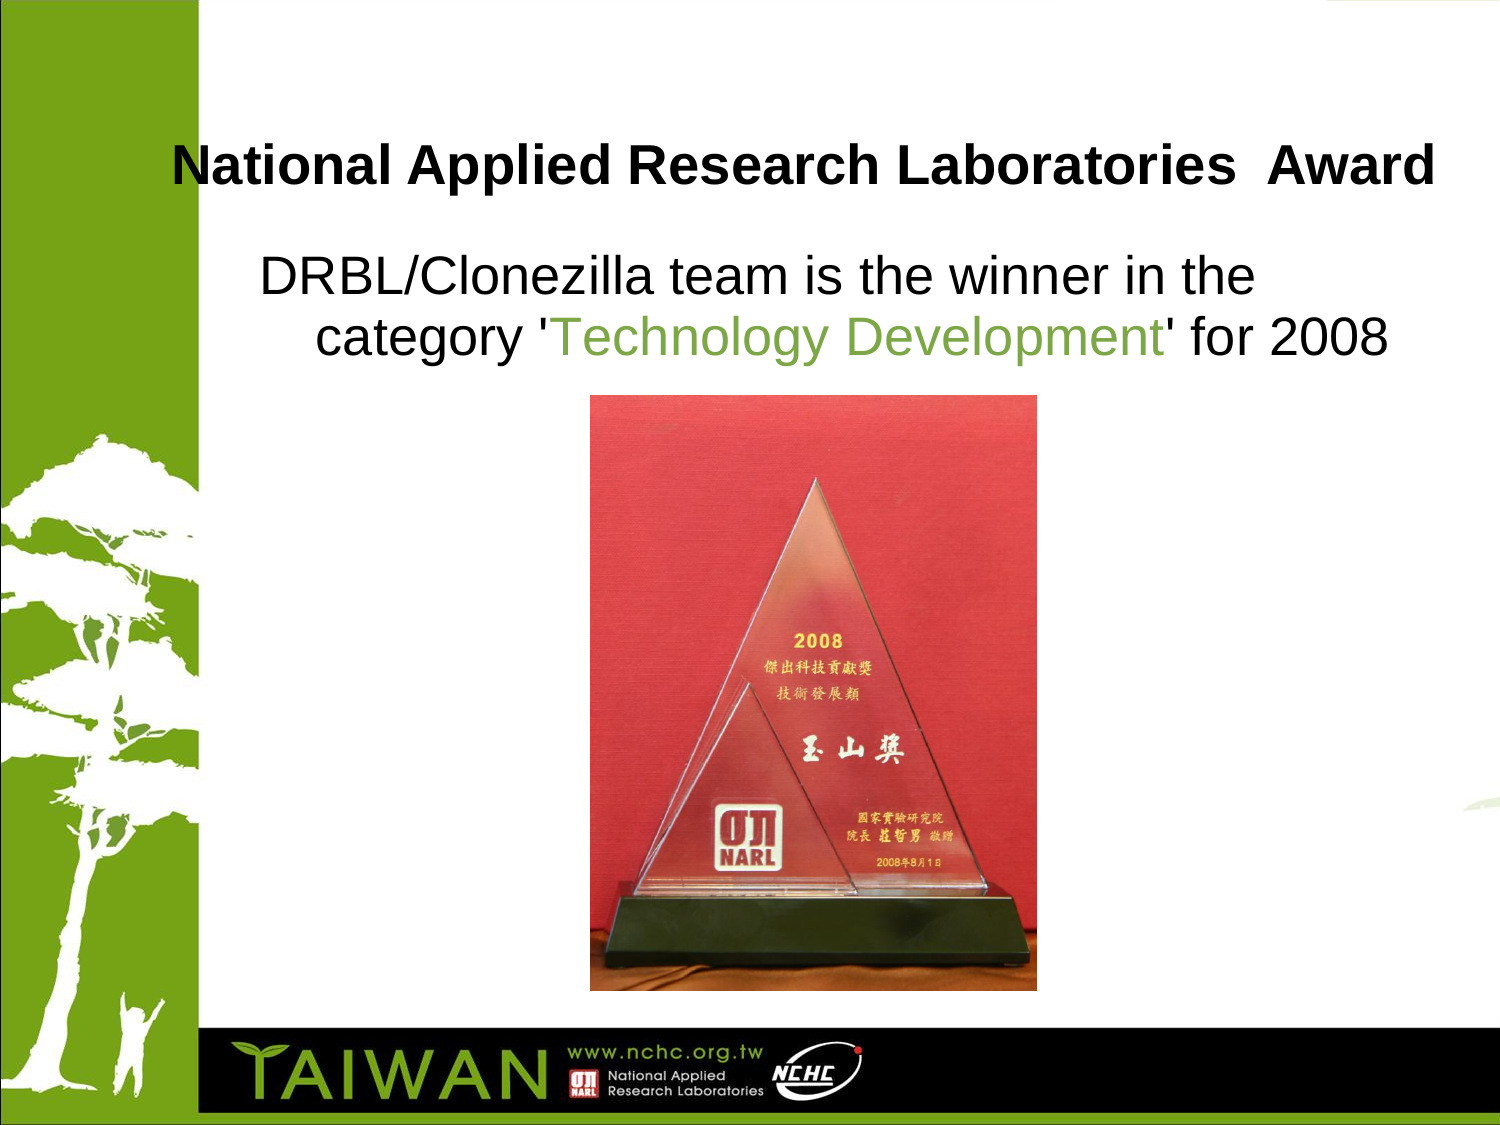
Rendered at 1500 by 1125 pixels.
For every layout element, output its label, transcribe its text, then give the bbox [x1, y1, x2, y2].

title National Applied Research Laboratories Award [171, 70, 1500, 259]
text_box DRBL/Clonezilla team is the winner in the category 'Technology Development' for 2008 [244, 238, 1465, 697]
picture [0, 0, 1500, 1125]
